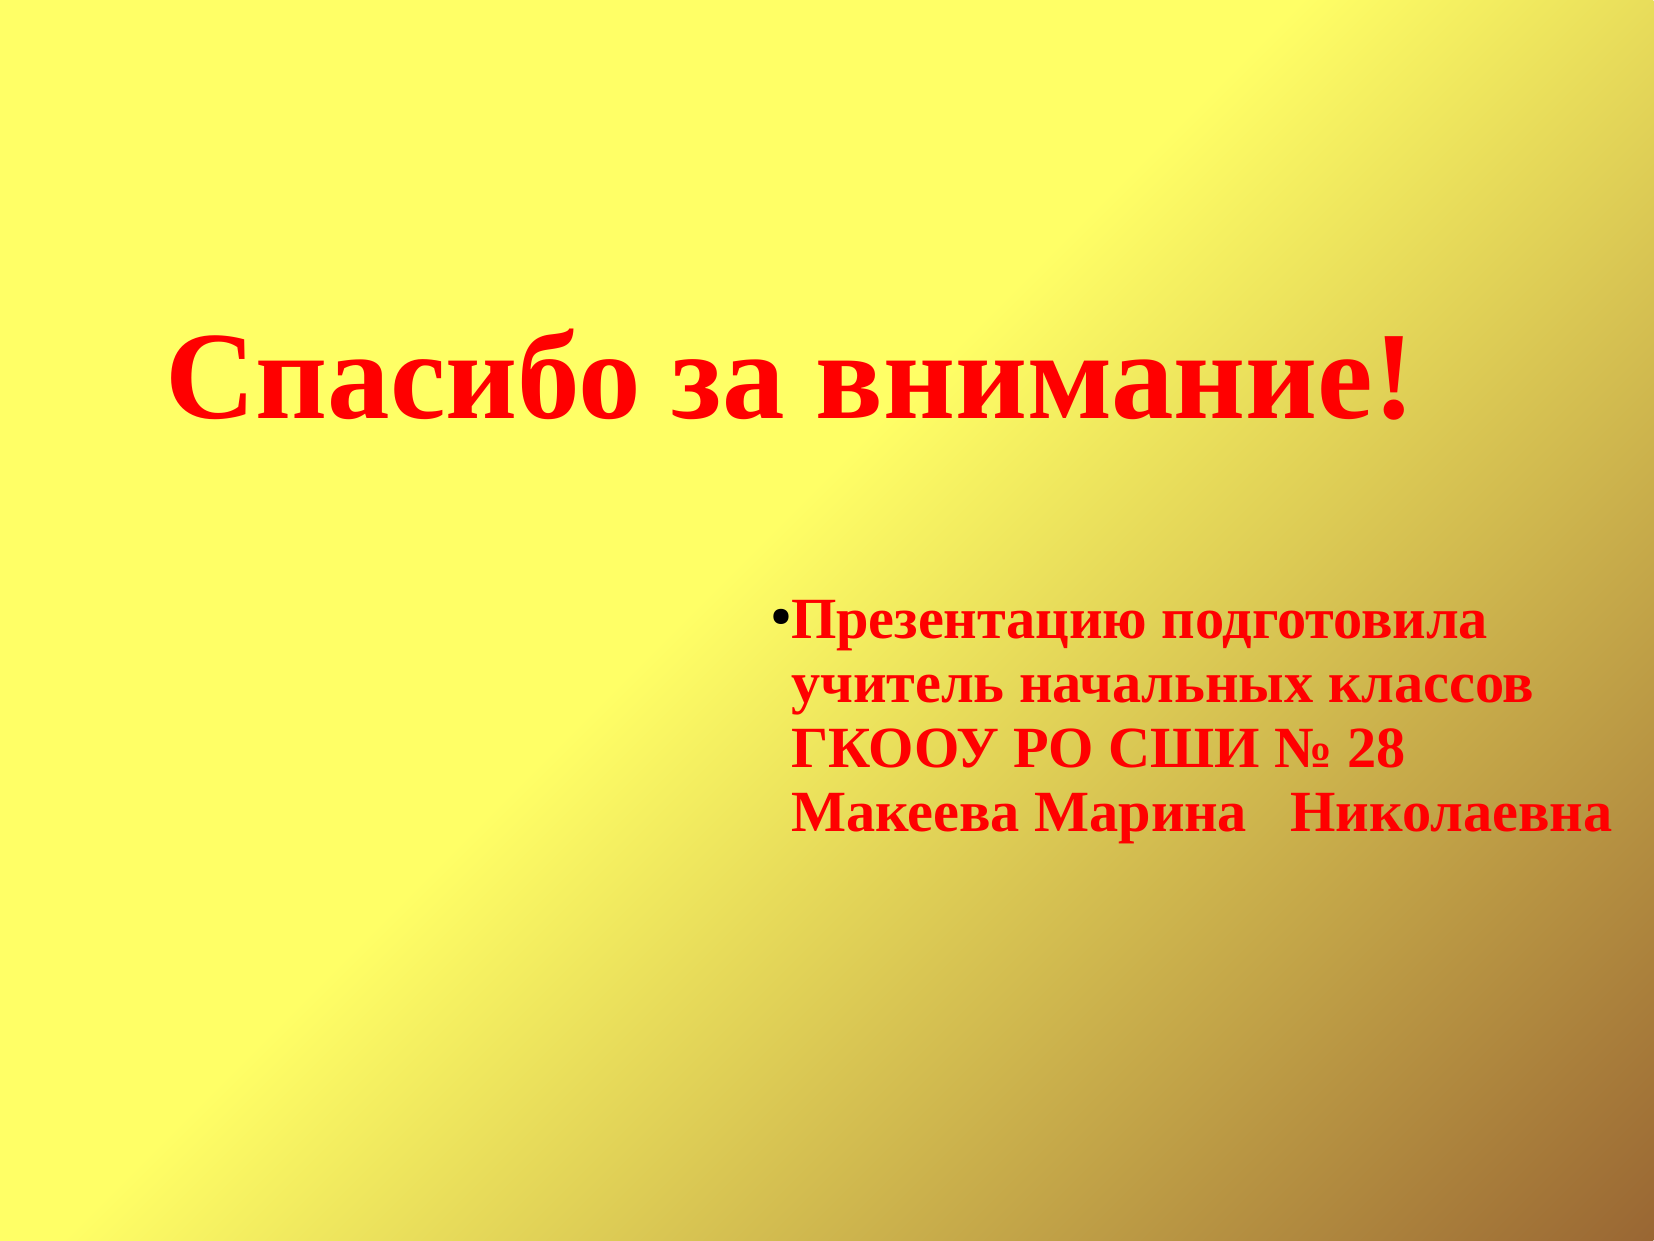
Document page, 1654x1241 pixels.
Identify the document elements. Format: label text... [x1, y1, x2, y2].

text_box Презентацию подготовила учитель начальных классов ГКООУ РО СШИ № 28 Макеева Марина Николаевна [755, 578, 1654, 1134]
list Спасибо за внимание! [94, 307, 1595, 497]
